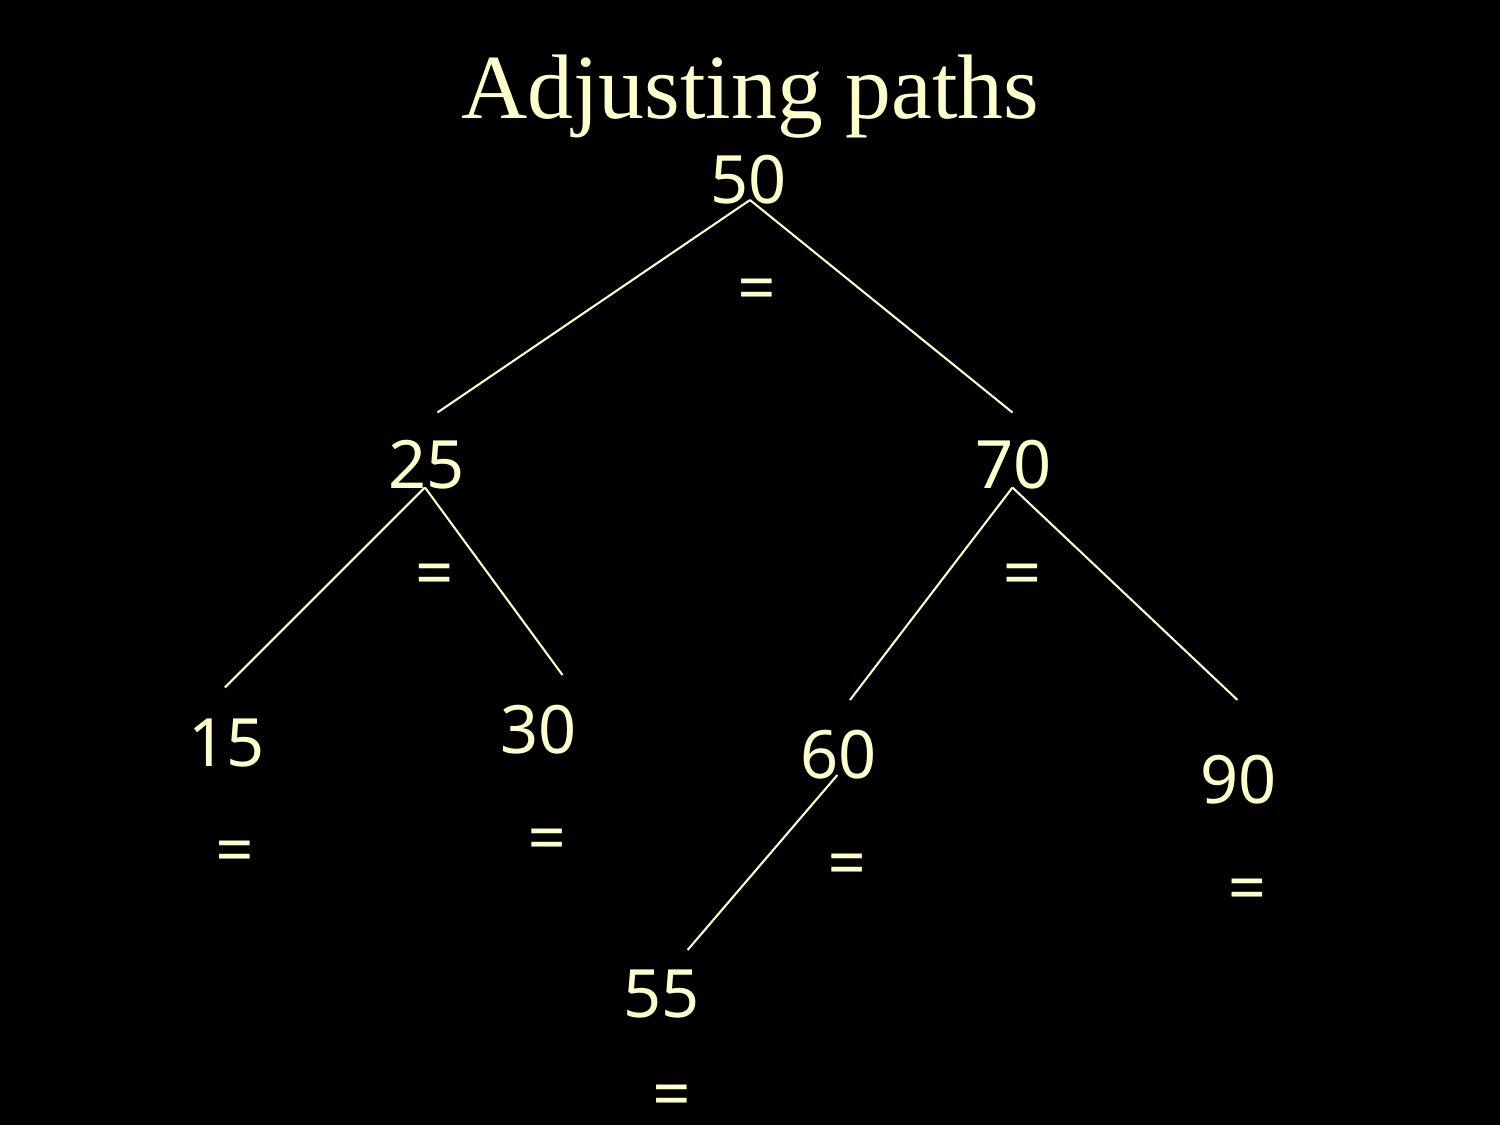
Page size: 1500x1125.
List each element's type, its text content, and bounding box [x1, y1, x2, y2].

text_box 60 [785, 699, 893, 807]
text_box 70 [960, 409, 1068, 517]
text_box = [449, 517, 468, 543]
text_box 15 [173, 687, 280, 794]
text_box 55 [608, 938, 715, 1045]
text_box 50 [707, 202, 786, 232]
text_box 30 [485, 675, 593, 782]
text_box = [811, 807, 880, 914]
text_box = [1047, 517, 1055, 525]
text_box 25 [398, 490, 444, 517]
title Adjusting paths [22, 24, 1480, 150]
text_box 25 [373, 409, 480, 517]
text_box 90 [1185, 725, 1293, 832]
text_box 70 [993, 490, 1041, 517]
text_box = [721, 232, 790, 339]
text_box = [399, 517, 468, 624]
text_box = [1211, 832, 1280, 939]
text_box 50 [695, 125, 802, 232]
text_box = [199, 795, 268, 902]
text_box = [511, 782, 580, 889]
text_box = [636, 1038, 705, 1125]
text_box = [986, 517, 1055, 624]
